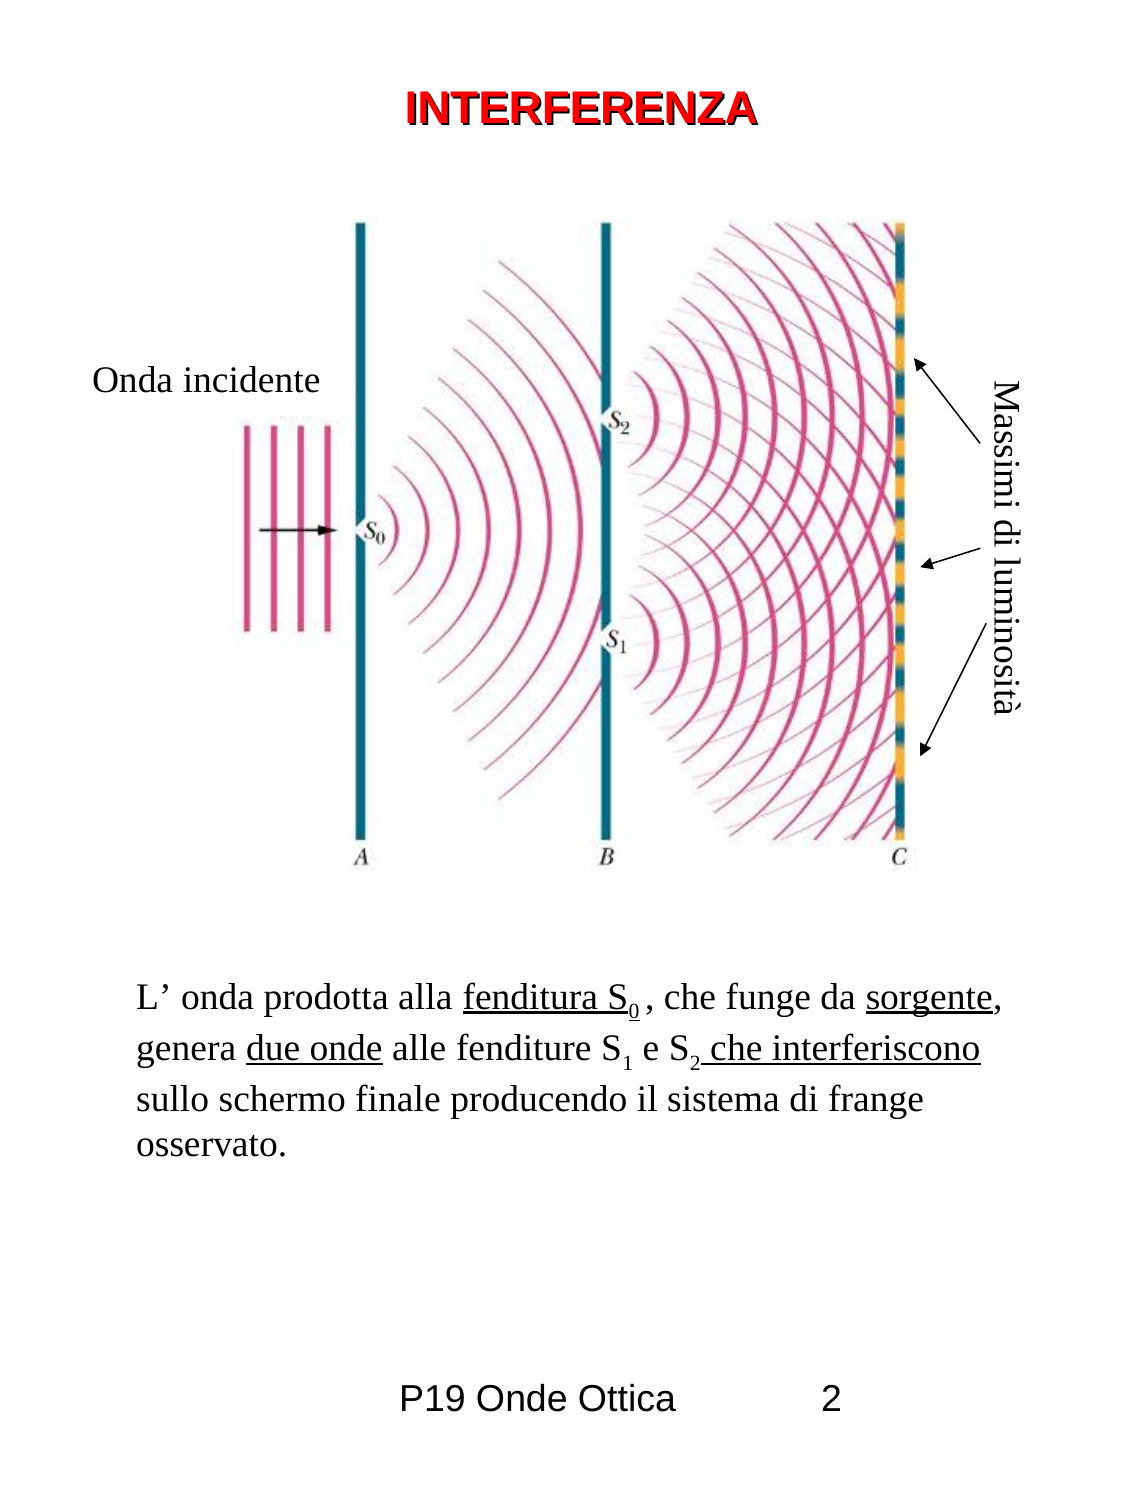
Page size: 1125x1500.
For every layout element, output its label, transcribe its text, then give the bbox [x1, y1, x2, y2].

text_box Onda incidente [77, 346, 336, 408]
picture [152, 94, 916, 881]
text_box Massimi di luminosità [979, 365, 1040, 732]
text_box L’ onda prodotta alla fenditura S0 , che funge da sorgente, genera due onde alle fenditure S1 e S2 che interferiscono sullo schermo finale producendo il sistema di frange osservato. [121, 964, 1018, 1172]
text_box [152, 334, 349, 416]
text_box INTERFERENZA [389, 70, 1125, 140]
